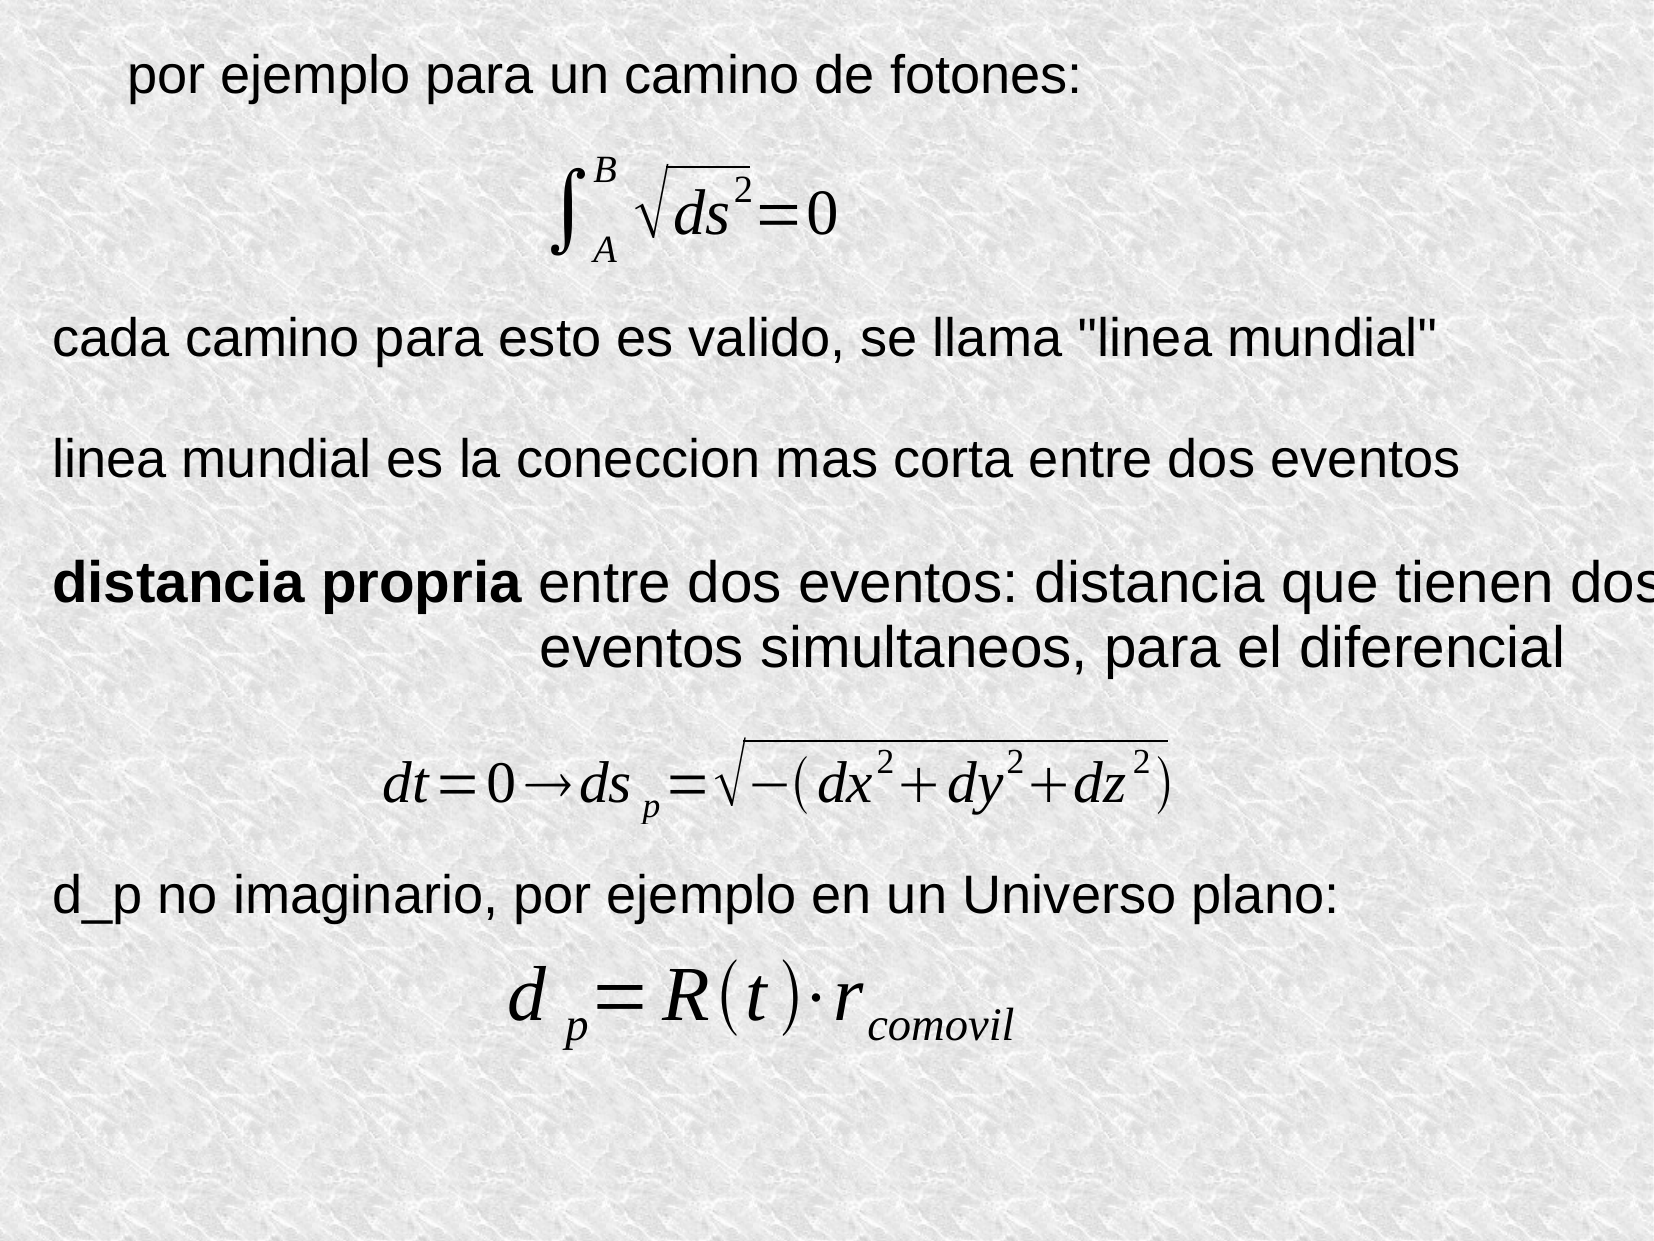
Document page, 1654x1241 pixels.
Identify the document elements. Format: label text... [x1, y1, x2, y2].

chart [525, 150, 856, 272]
chart [367, 736, 1187, 824]
picture [0, 0, 1654, 1241]
picture [1643, 575, 1654, 585]
text_box d_p no imaginario, por ejemplo en un Universo plano: [37, 857, 1248, 938]
text_box por ejemplo para un camino de fotones: [112, 37, 1004, 118]
chart [487, 952, 1036, 1051]
text_box cada camino para esto es valido, se llama ''linea mundial'' linea mundial es la coneccion mas corta entre dos eventos distancia propria entre dos eventos: distancia que tienen dos eventos simultaneos, para el diferencial [37, 300, 1521, 724]
